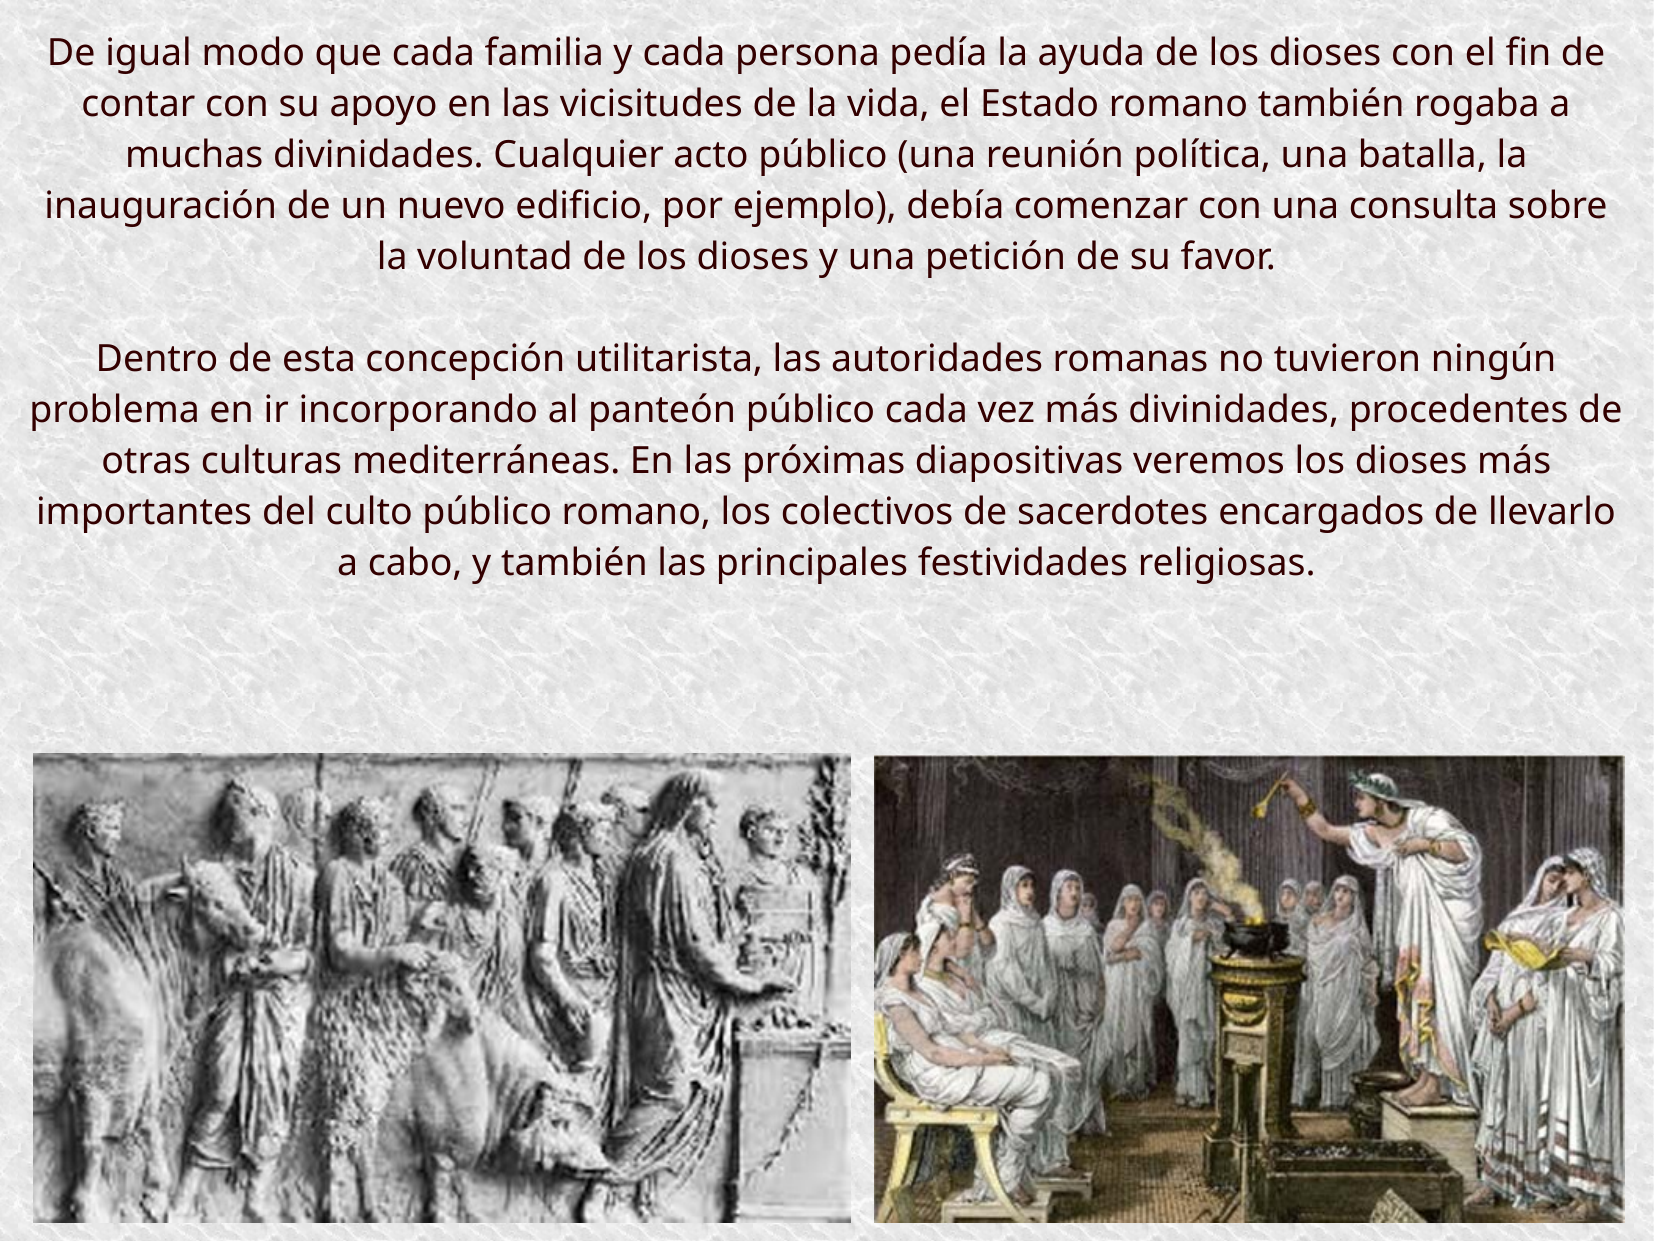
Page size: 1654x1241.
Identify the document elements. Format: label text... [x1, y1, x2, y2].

picture [0, 0, 1654, 1241]
text_box De igual modo que cada familia y cada persona pedía la ayuda de los dioses con el fin de contar con su apoyo en las vicisitudes de la vida, el Estado romano también rogaba a muchas divinidades. Cualquier acto público (una reunión política, una batalla, la inauguración de un nuevo edificio, por ejemplo), debía comenzar con una consulta sobre la voluntad de los dioses y una petición de su favor. Dentro de esta concepción utilitarista, las autoridades romanas no tuvieron ningún problema en ir incorporando al panteón público cada vez más divinidades, procedentes de otras culturas mediterráneas. En las próximas diapositivas veremos los dioses más importantes del culto público romano, los colectivos de sacerdotes encargados de llevarlo a cabo, y también las principales festividades religiosas. [11, 17, 1642, 768]
